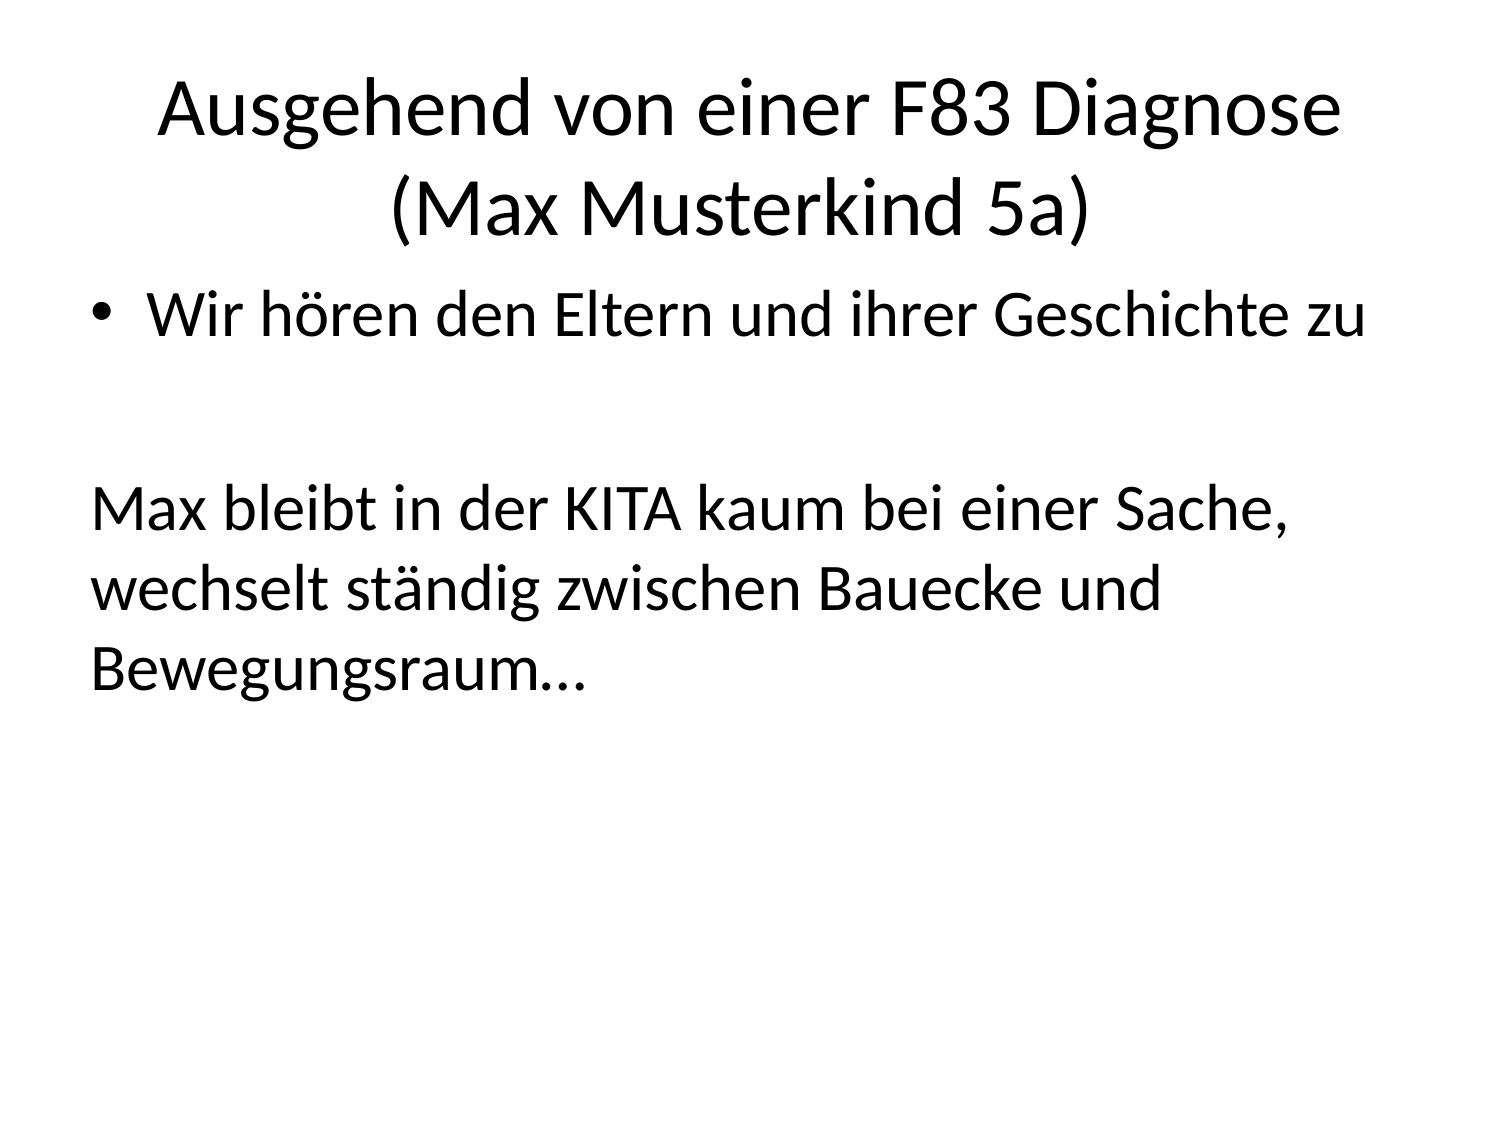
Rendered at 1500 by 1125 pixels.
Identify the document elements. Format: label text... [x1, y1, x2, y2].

list Wir hören den Eltern und ihrer Geschichte zu Max bleibt in der KITA kaum bei einer Sache, wechselt ständig zwischen Bauecke und Bewegungsraum… [75, 262, 1426, 1005]
title Ausgehend von einer F83 Diagnose (Max Musterkind 5a) [75, 45, 1426, 233]
